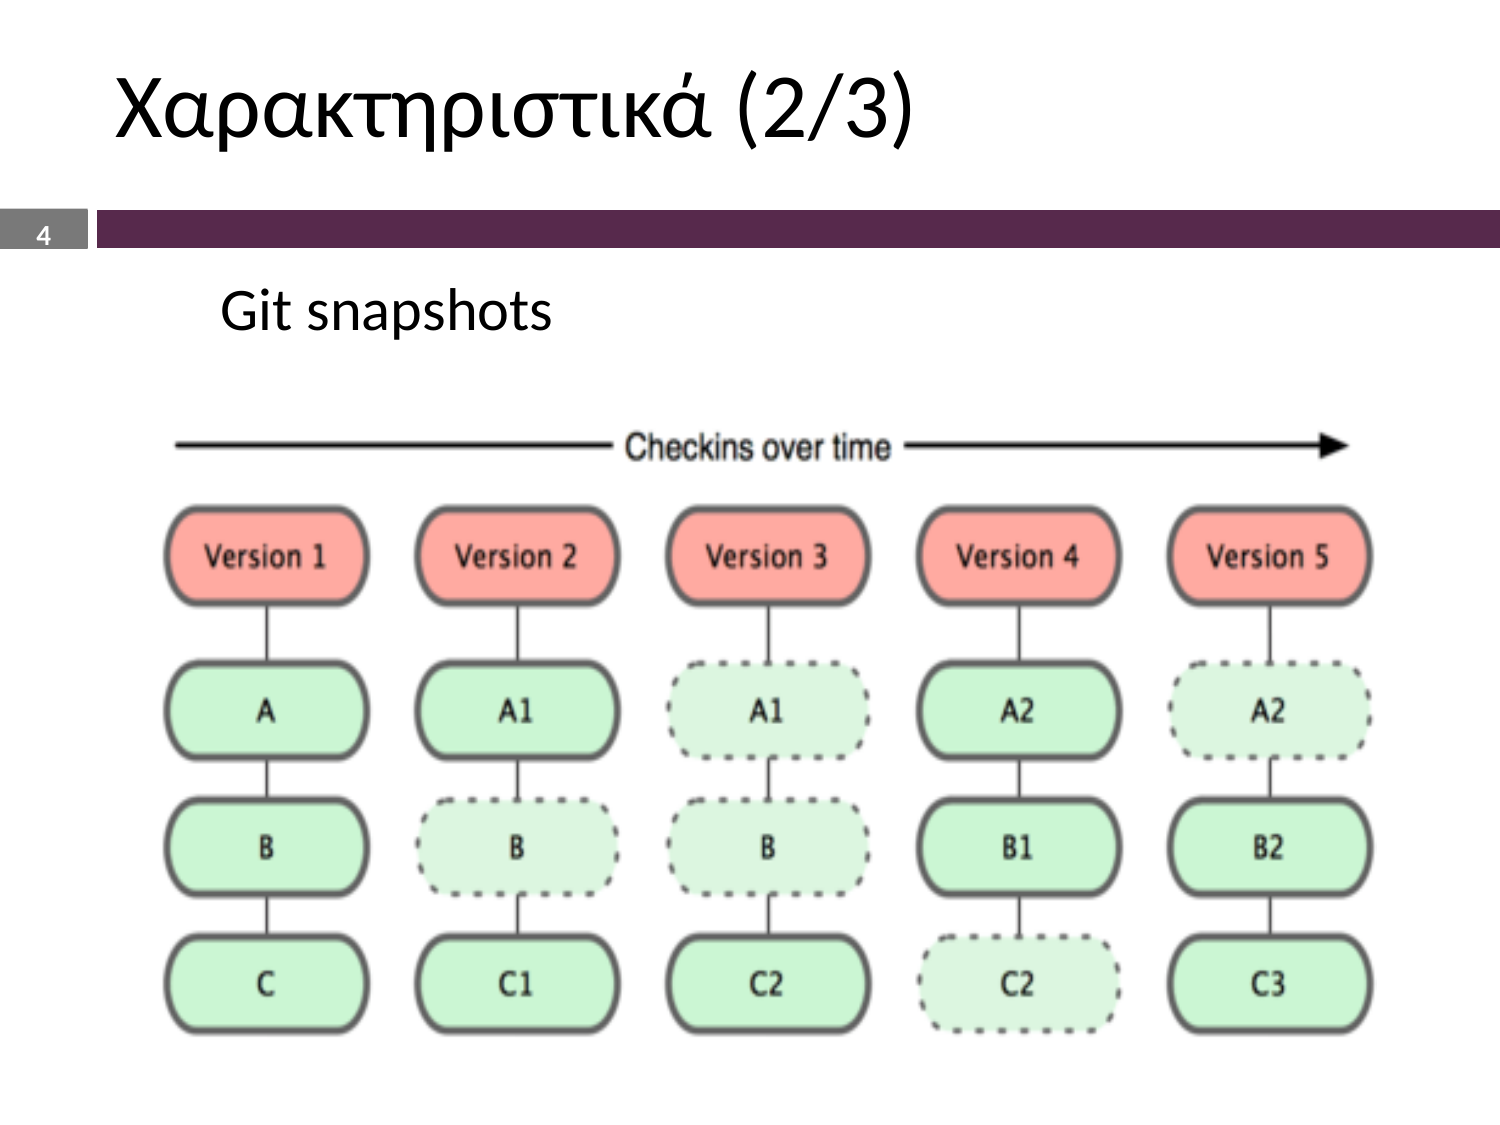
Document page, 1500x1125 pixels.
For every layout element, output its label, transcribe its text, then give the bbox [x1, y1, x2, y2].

list Git snapshots [100, 262, 1438, 1000]
picture [159, 408, 1377, 1040]
text_box [0, 208, 88, 249]
title Χαρακτηριστικά (2/3) [100, 19, 1438, 182]
